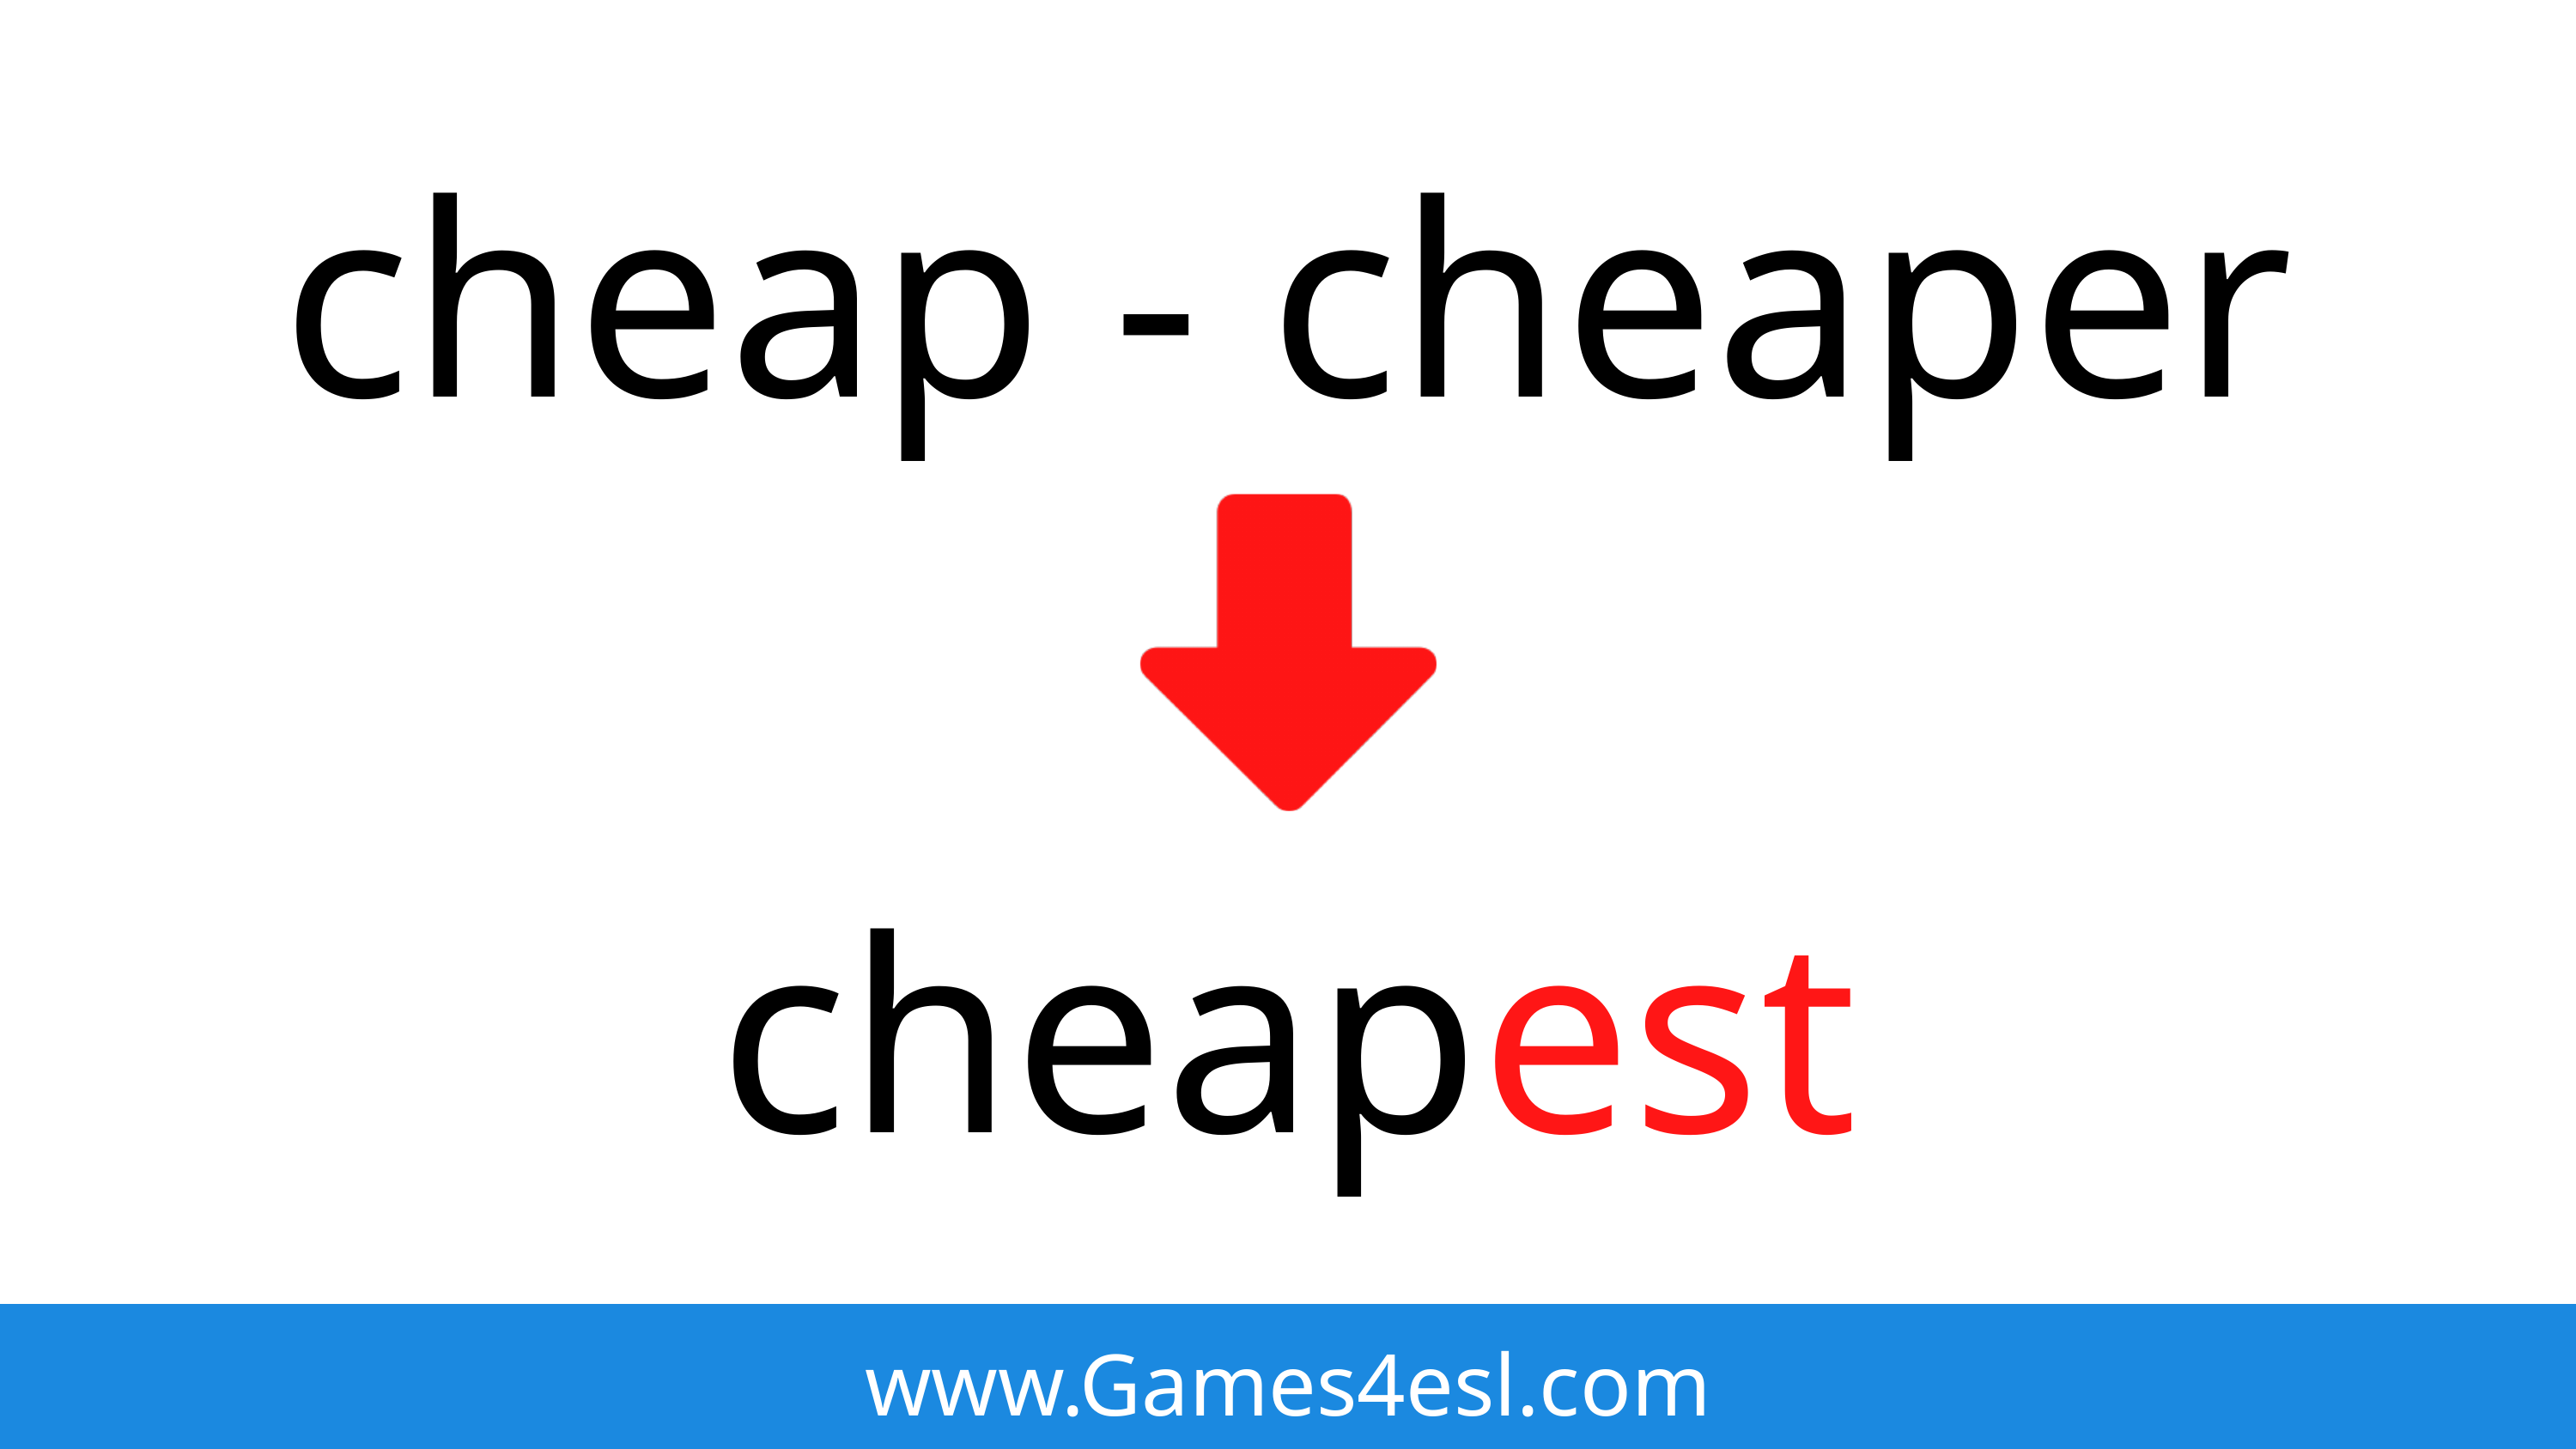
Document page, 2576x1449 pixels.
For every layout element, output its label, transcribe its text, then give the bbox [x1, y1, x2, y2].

text_box [0, 1304, 2576, 1449]
text_box cheapest [434, 810, 2142, 1172]
text_box www.Games4esl.com [842, 1314, 1734, 1426]
picture [1139, 494, 1437, 810]
text_box cheap - cheaper [230, 75, 2346, 436]
